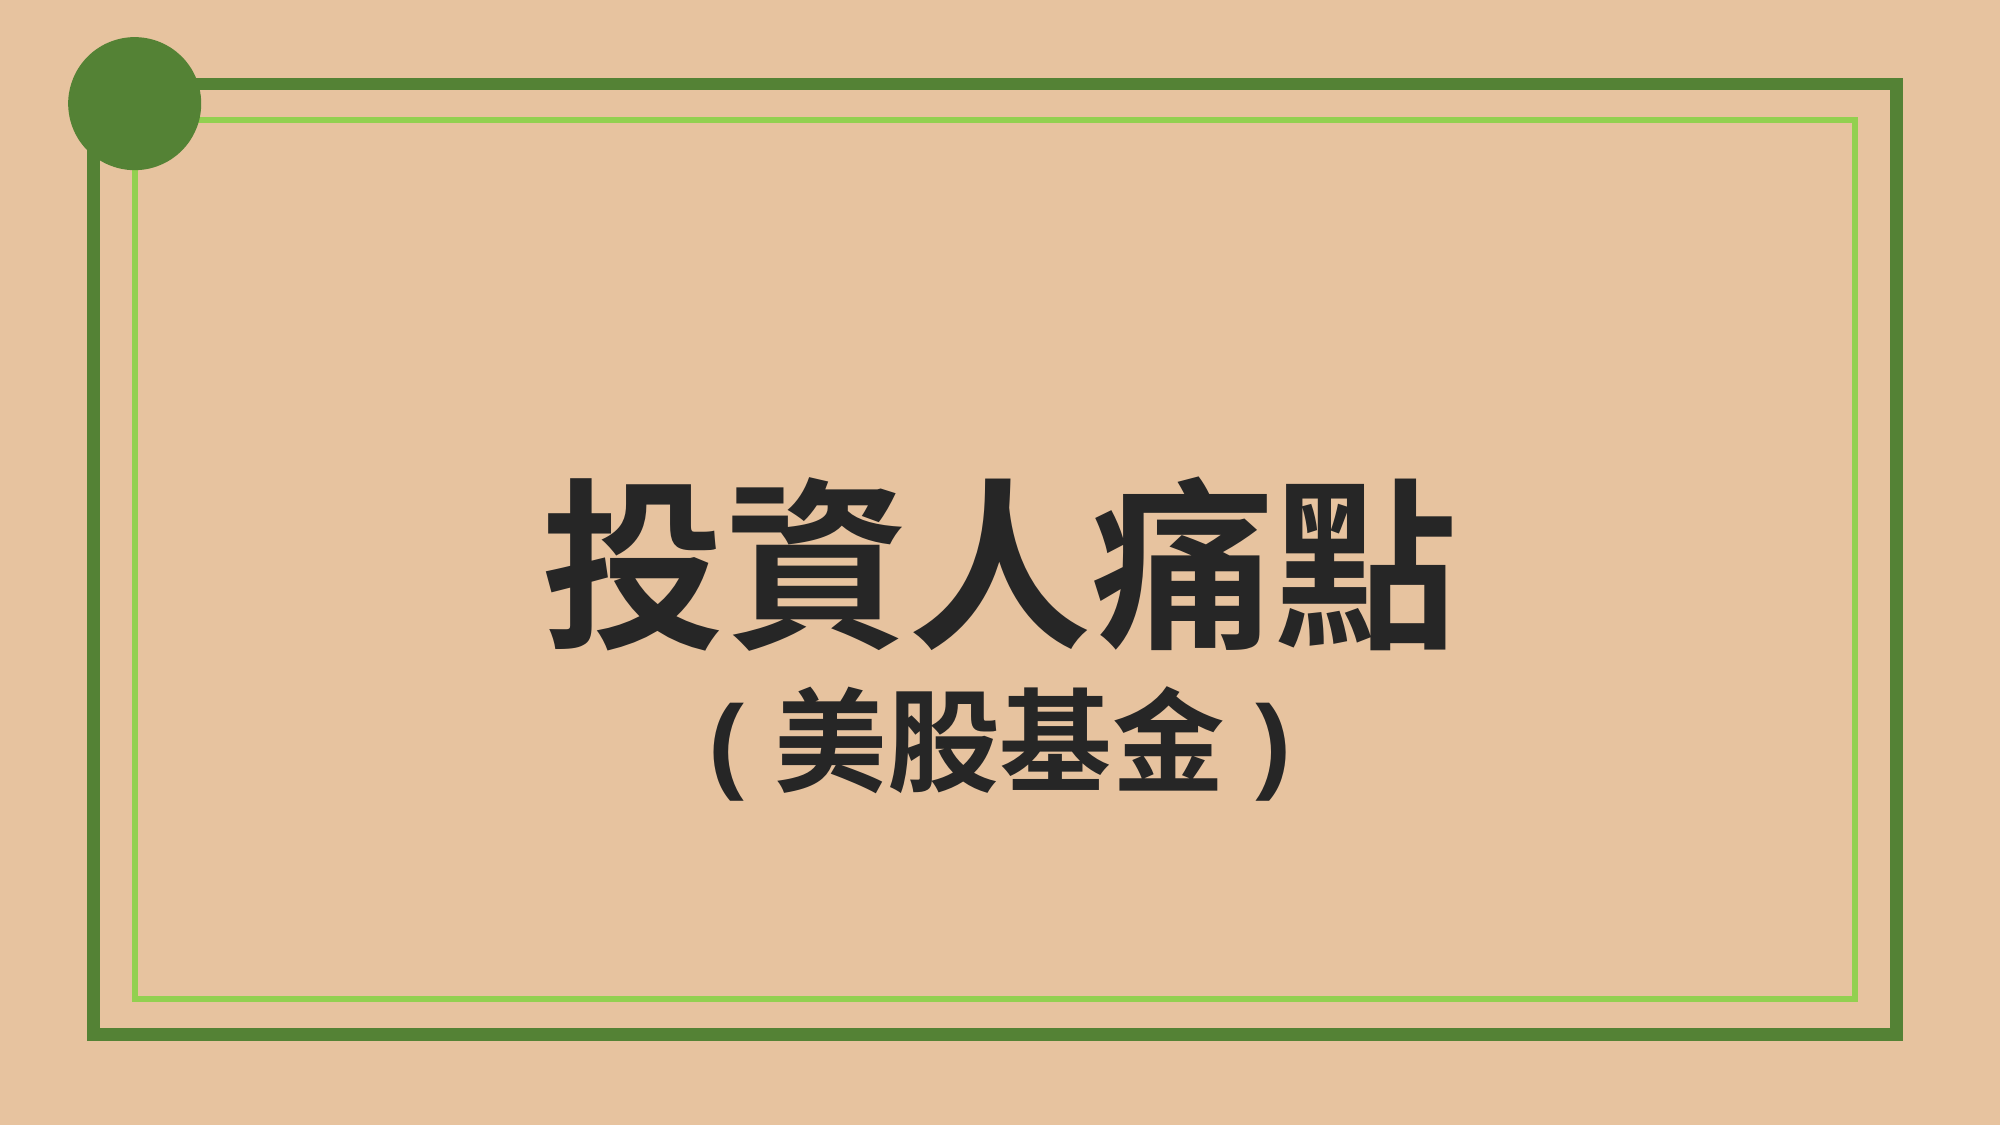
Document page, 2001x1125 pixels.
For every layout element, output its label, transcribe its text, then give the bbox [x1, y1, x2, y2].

text_box [69, 38, 201, 170]
text_box 投資人痛點 (美股基金) [279, 443, 1721, 818]
